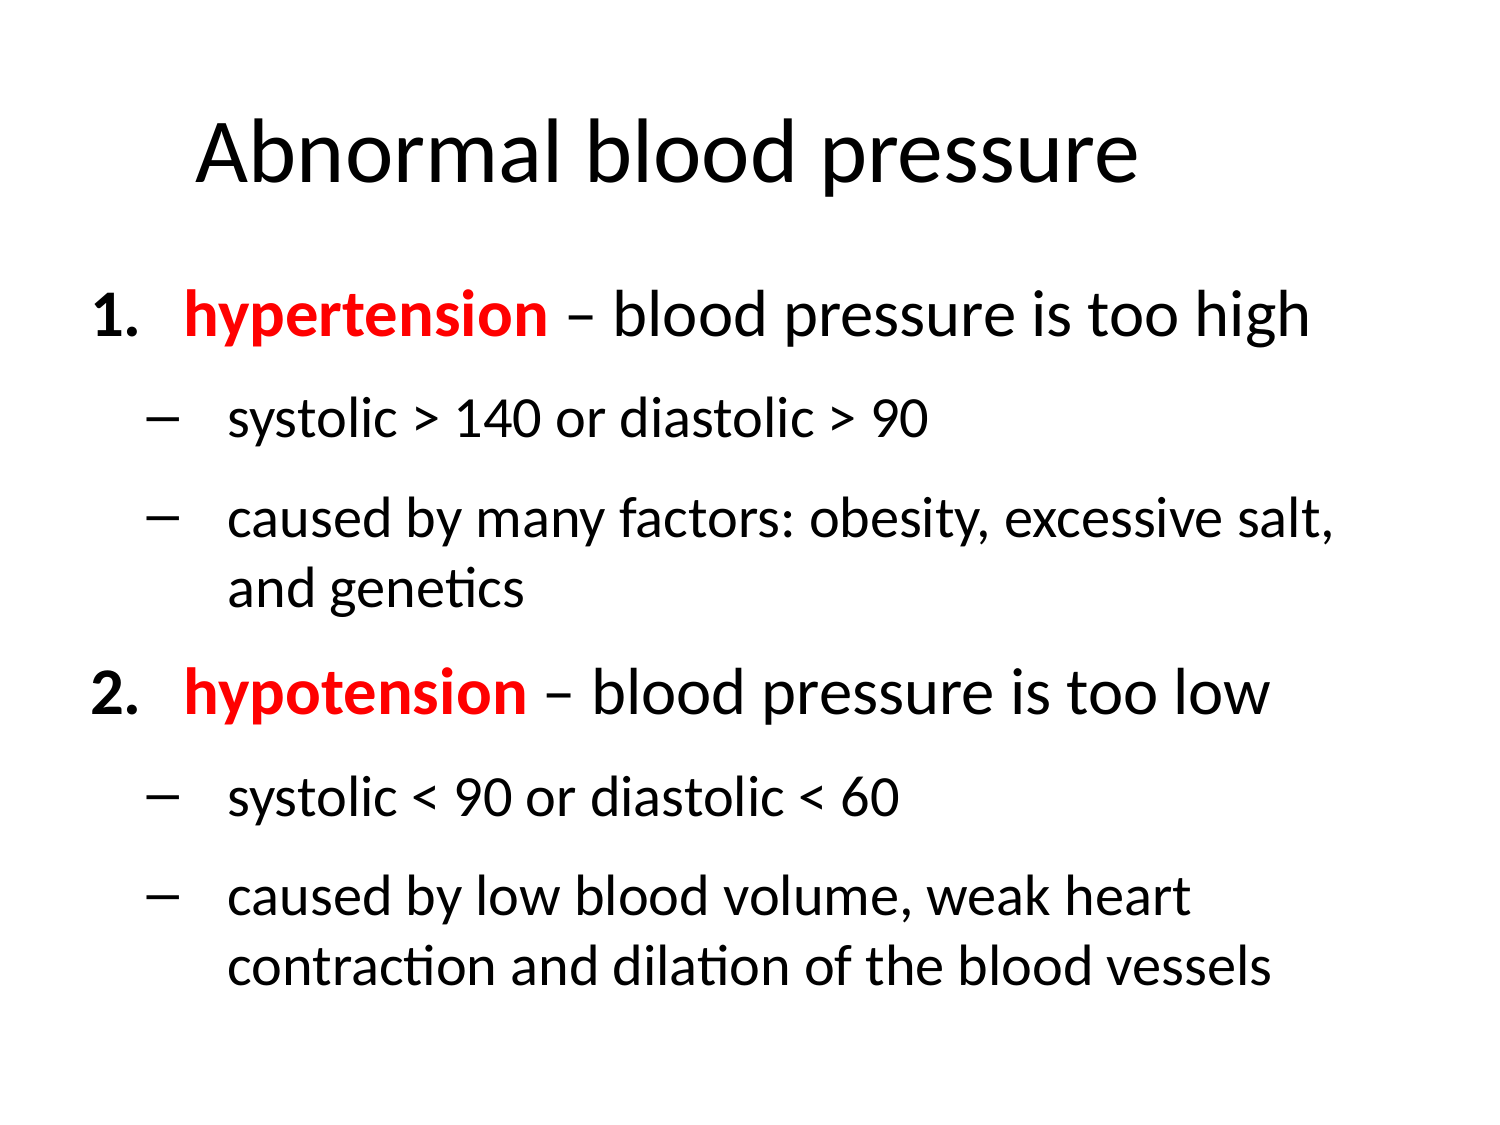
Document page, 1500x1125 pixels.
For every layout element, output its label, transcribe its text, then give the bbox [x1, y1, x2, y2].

list hypertension – blood pressure is too high systolic > 140 or diastolic > 90 caused by many factors: obesity, excessive salt, and genetics hypotension – blood pressure is too low systolic < 90 or diastolic < 60 caused by low blood volume, weak heart contraction and dilation of the blood vessels [75, 262, 1425, 1005]
title Abnormal blood pressure [75, 52, 1263, 240]
